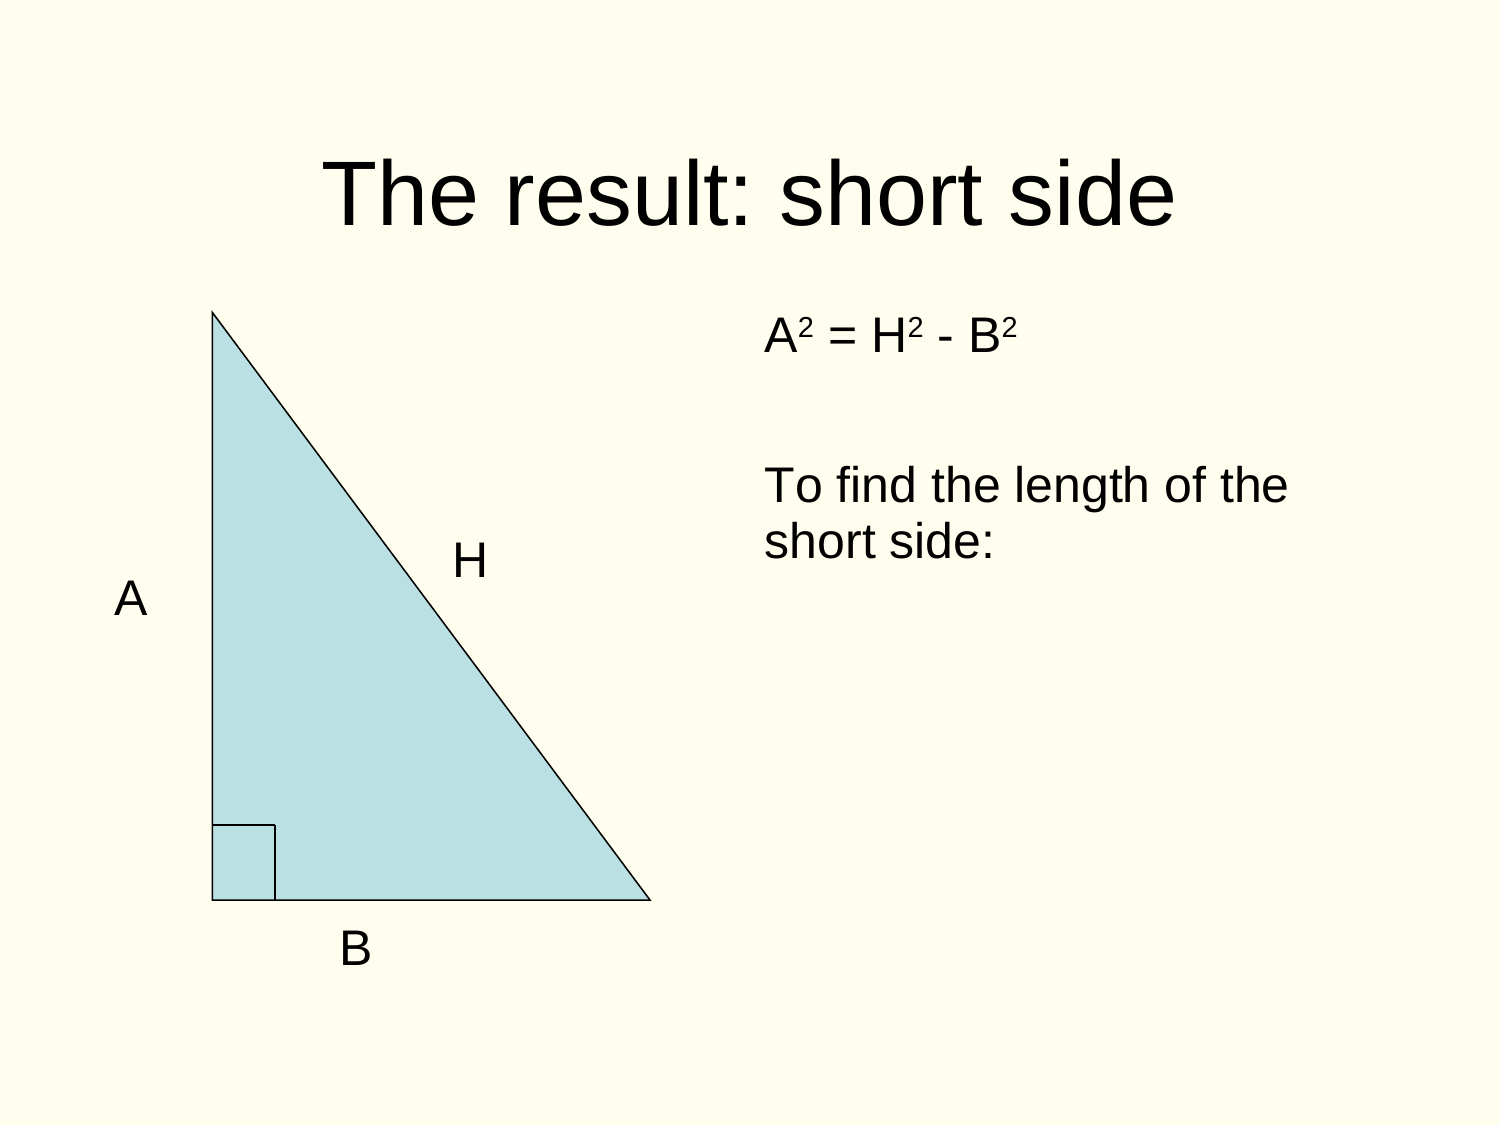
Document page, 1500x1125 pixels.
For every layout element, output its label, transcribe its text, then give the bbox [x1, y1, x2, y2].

text_box H [437, 524, 504, 597]
text_box To find the length of the short side: [749, 449, 1328, 577]
title The result: short side [112, 99, 1388, 288]
text_box B [324, 912, 388, 984]
text_box [212, 312, 651, 901]
text_box A [99, 562, 188, 634]
text_box A2 = H2 - B2 [749, 299, 1091, 372]
